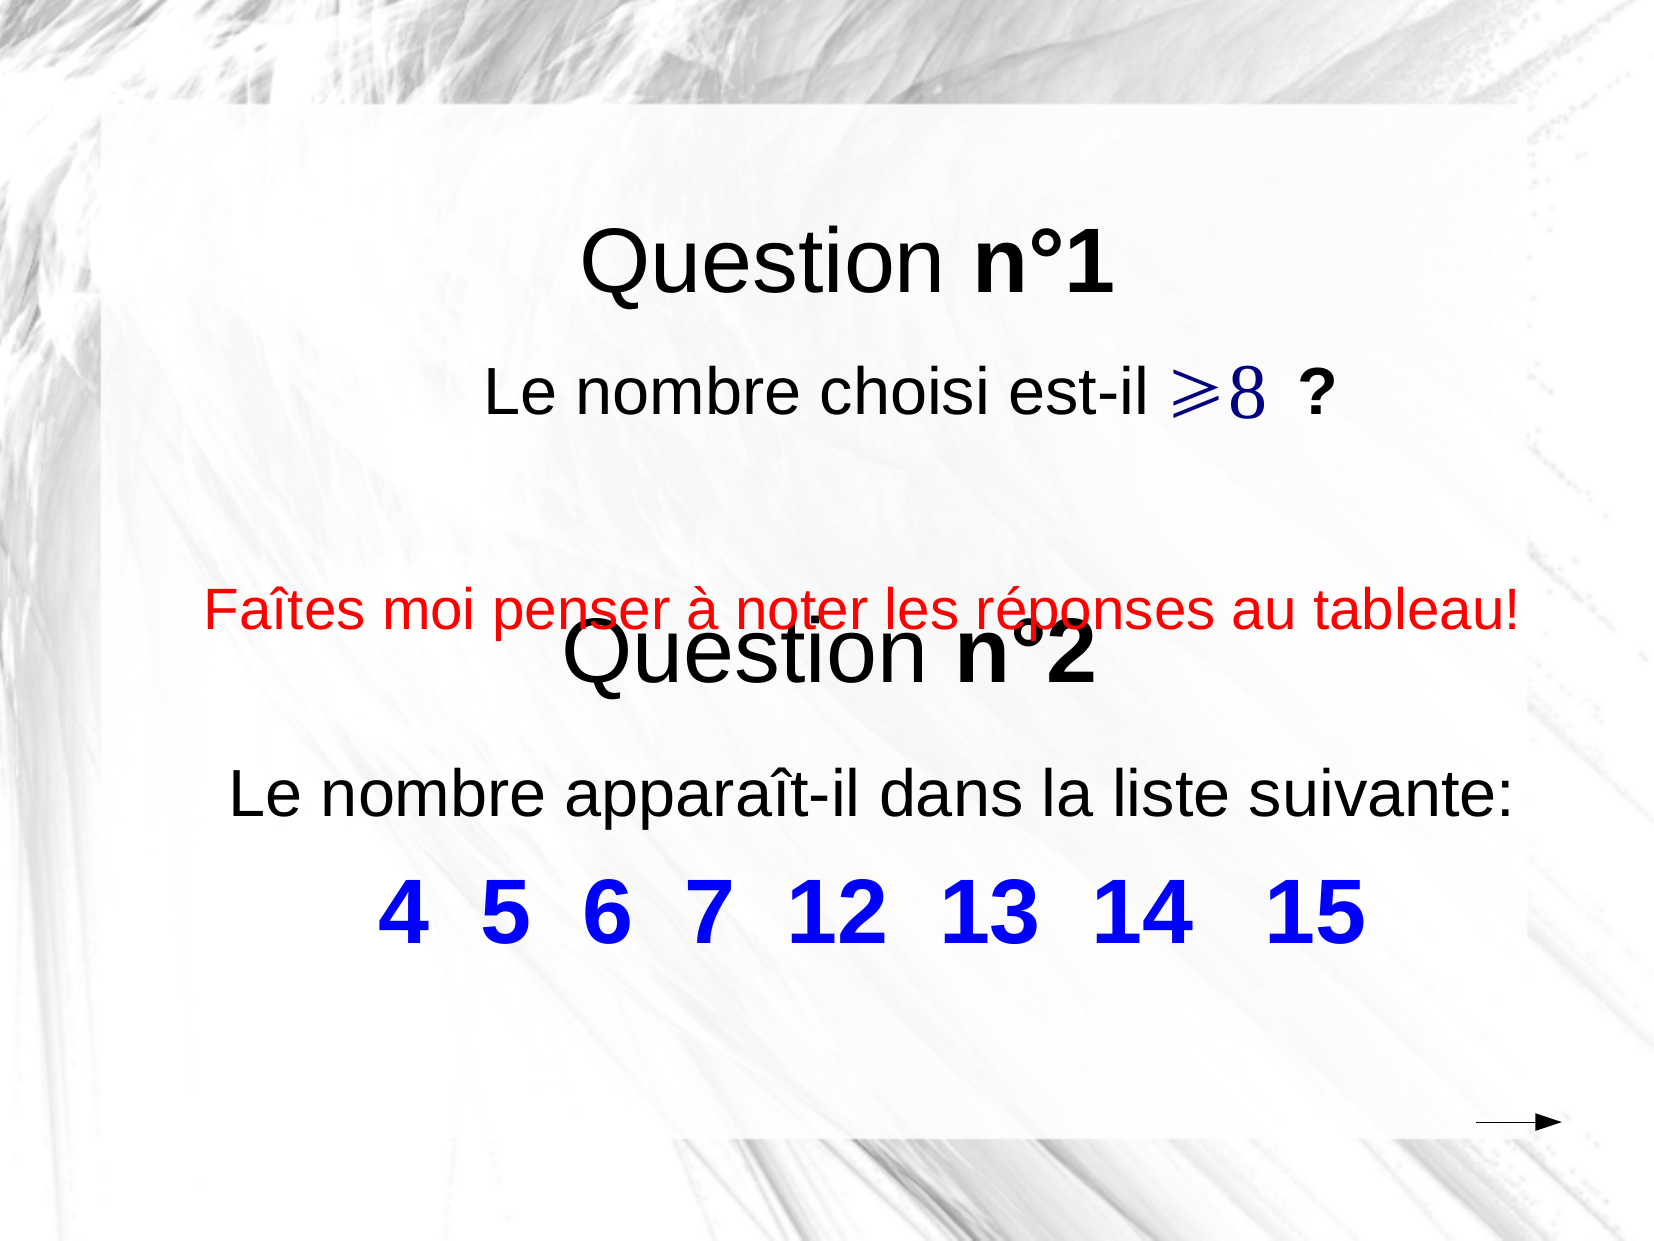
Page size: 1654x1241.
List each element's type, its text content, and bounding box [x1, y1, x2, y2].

title Question n°2 [135, 566, 1524, 652]
chart [1145, 349, 1289, 438]
list Le nombre choisi est-il ? [144, 249, 1607, 569]
list Le nombre apparaît-il dans la liste suivante: 4 5 6 7 12 13 14 15 [106, 652, 1569, 1172]
title Question n°1 [153, 177, 1542, 249]
picture [0, 0, 1654, 1241]
text_box Faîtes moi penser à noter les réponses au tableau! [188, 569, 1630, 780]
